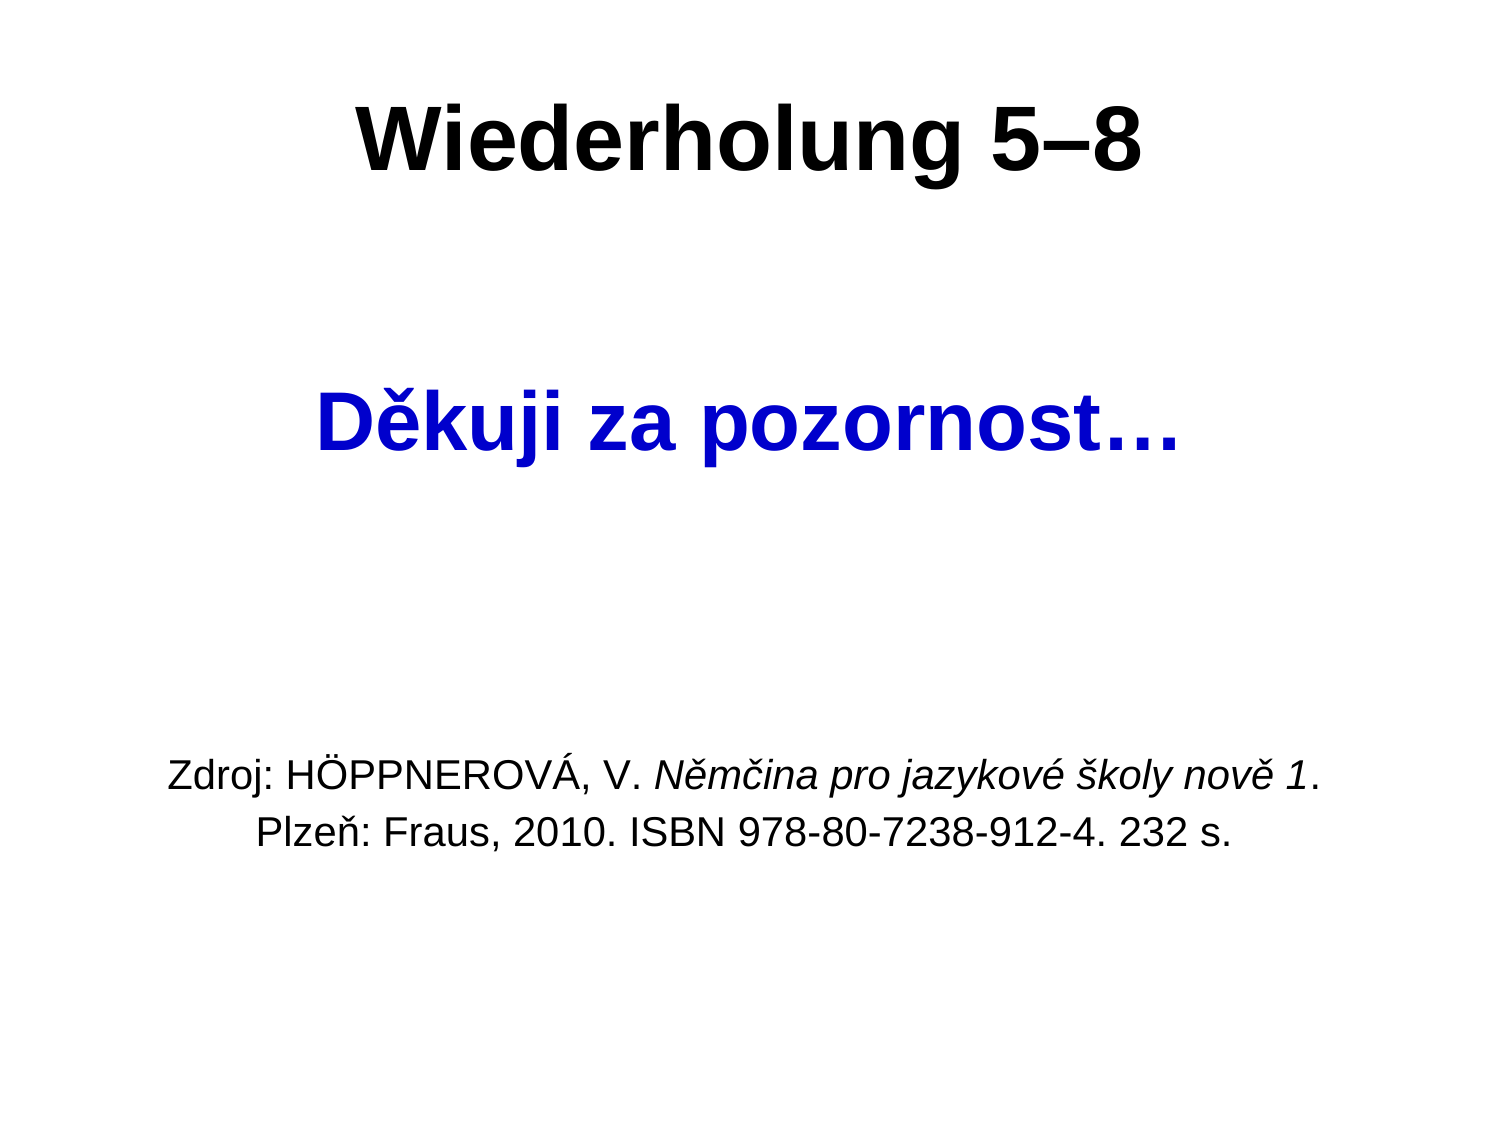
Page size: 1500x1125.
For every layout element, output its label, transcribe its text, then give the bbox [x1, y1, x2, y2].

title Wiederholung 5–8 [75, 45, 1426, 233]
list Děkuji za pozornost… Zdroj: HÖPPNEROVÁ, V. Němčina pro jazykové školy nově 1. Plzeň: Fraus, 2010. ISBN 978-80-7238-912-4. 232 s. [75, 262, 1426, 1006]
